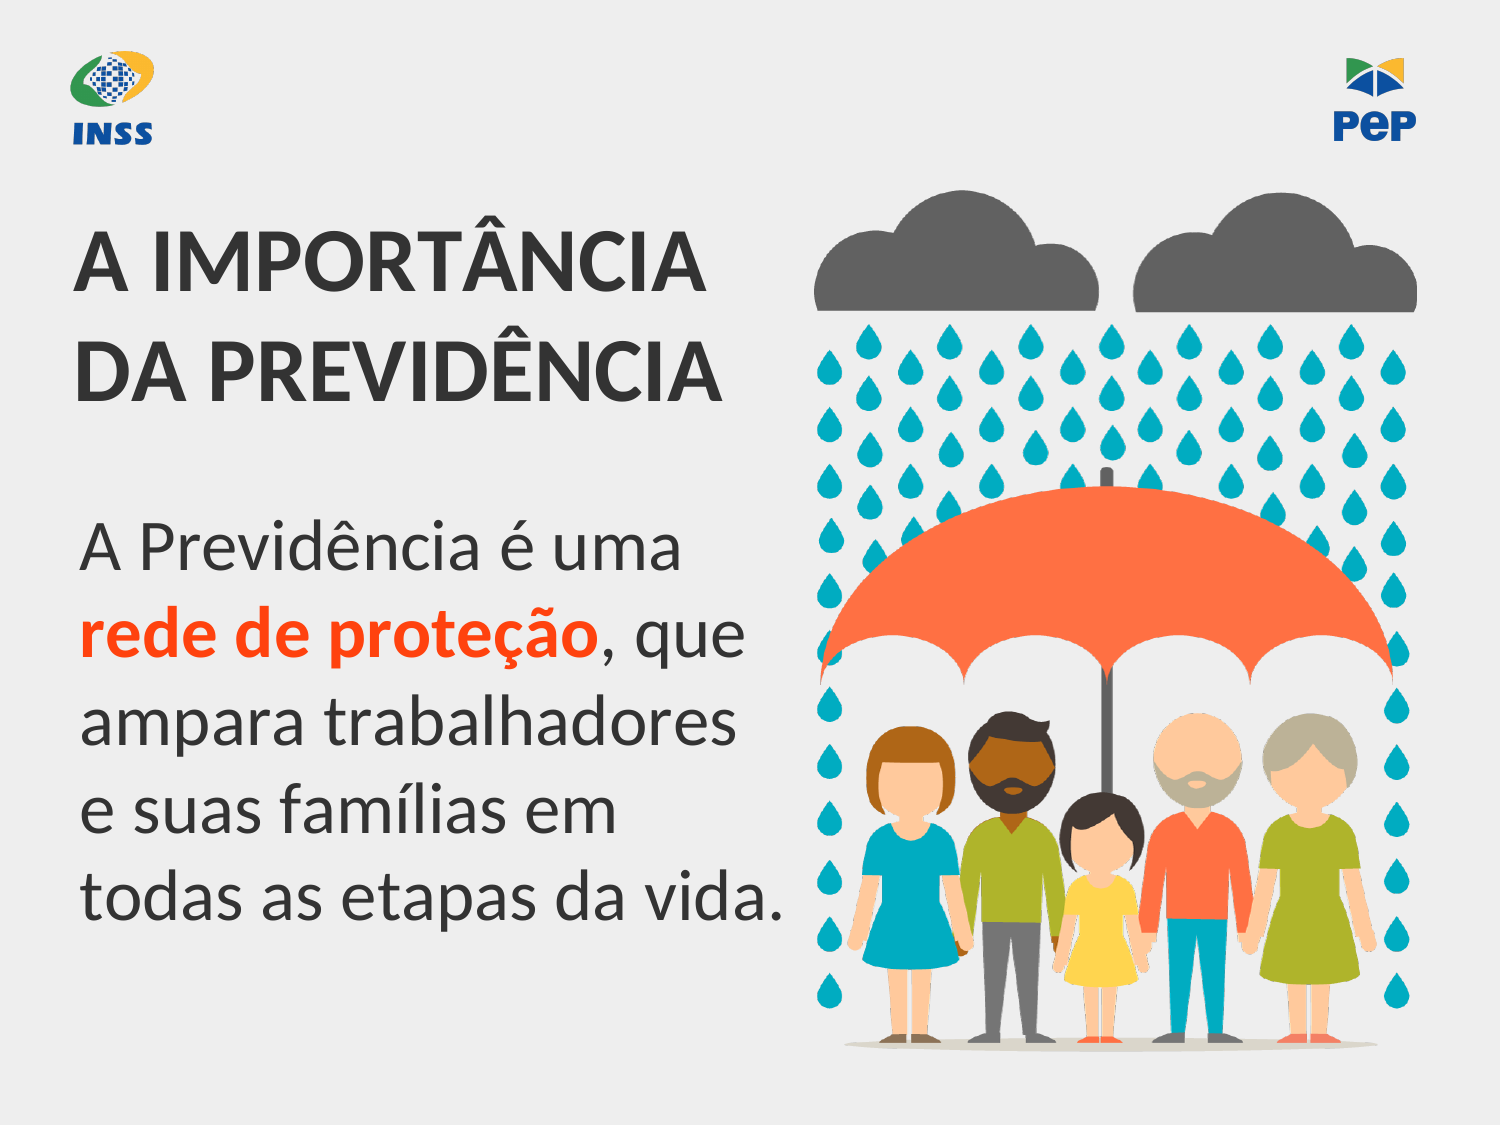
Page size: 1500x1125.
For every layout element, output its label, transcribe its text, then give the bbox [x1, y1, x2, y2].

picture [814, 190, 1417, 1052]
title A IMPORTÂNCIA DA PREVIDÊNCIA [59, 188, 756, 432]
picture [70, 51, 154, 145]
text_box A Previdência é uma rede de proteção, que ampara trabalhadores e suas famílias em todas as etapas da vida. [64, 490, 804, 1028]
picture [1334, 58, 1416, 141]
